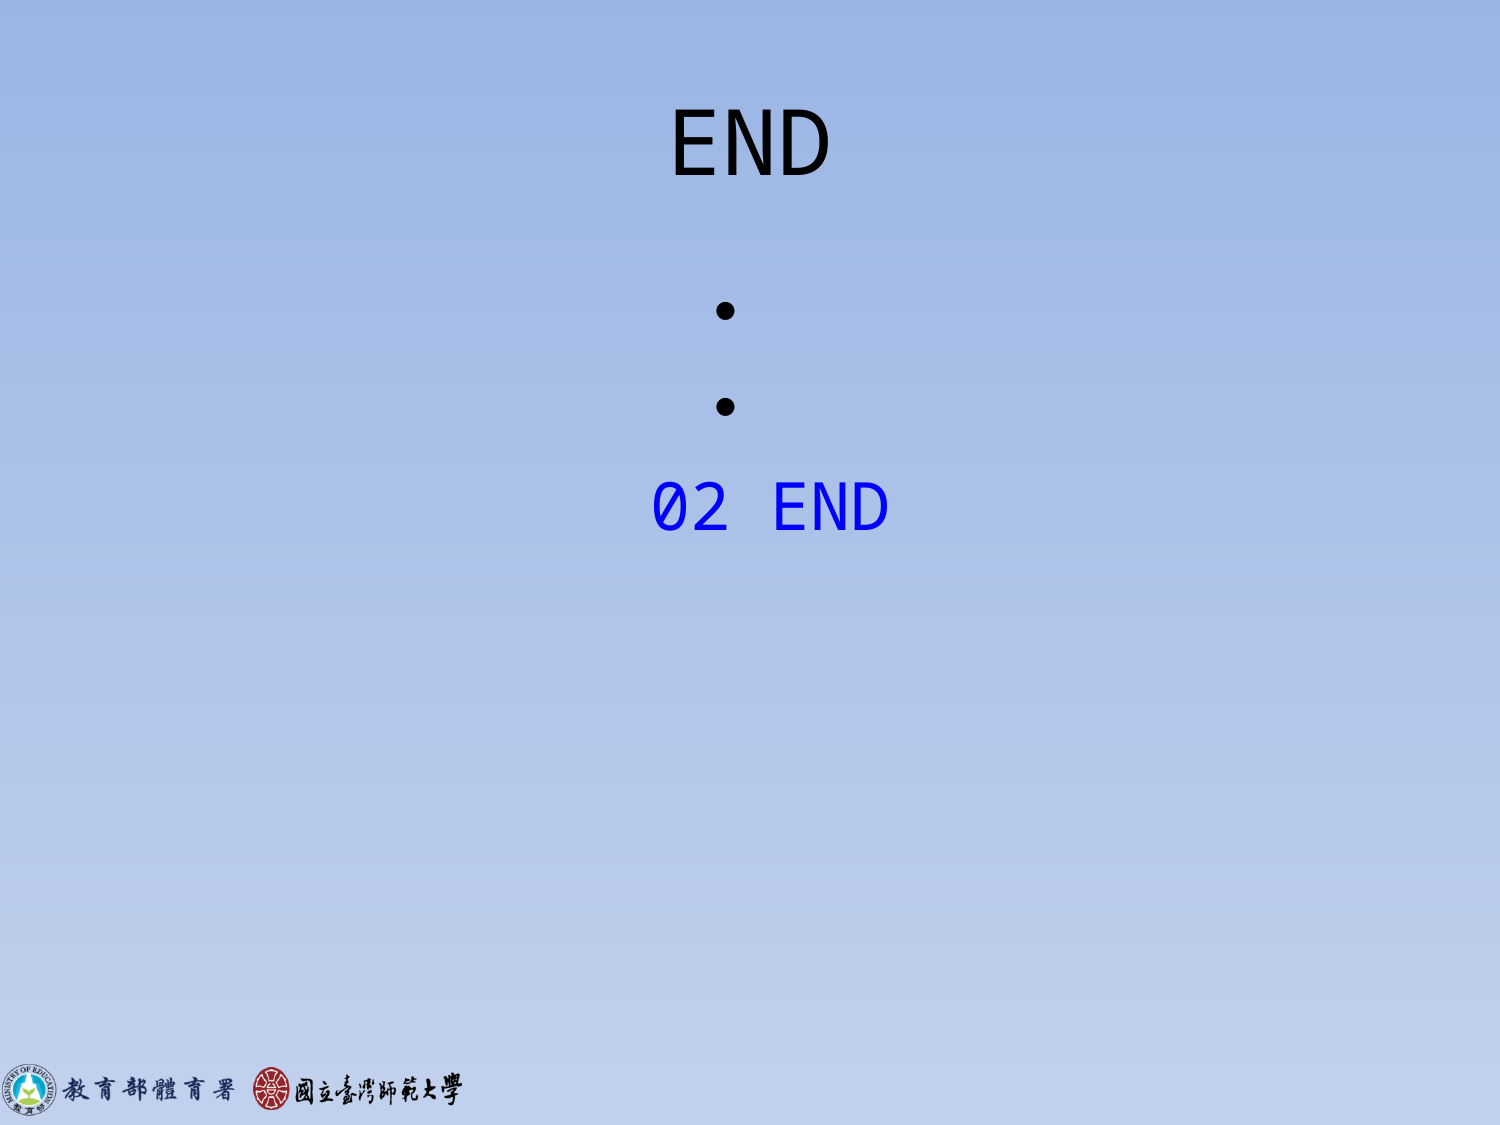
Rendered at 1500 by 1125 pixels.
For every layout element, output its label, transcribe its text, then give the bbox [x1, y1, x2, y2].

title END [75, 45, 1426, 233]
list 02 END [284, 262, 1257, 746]
